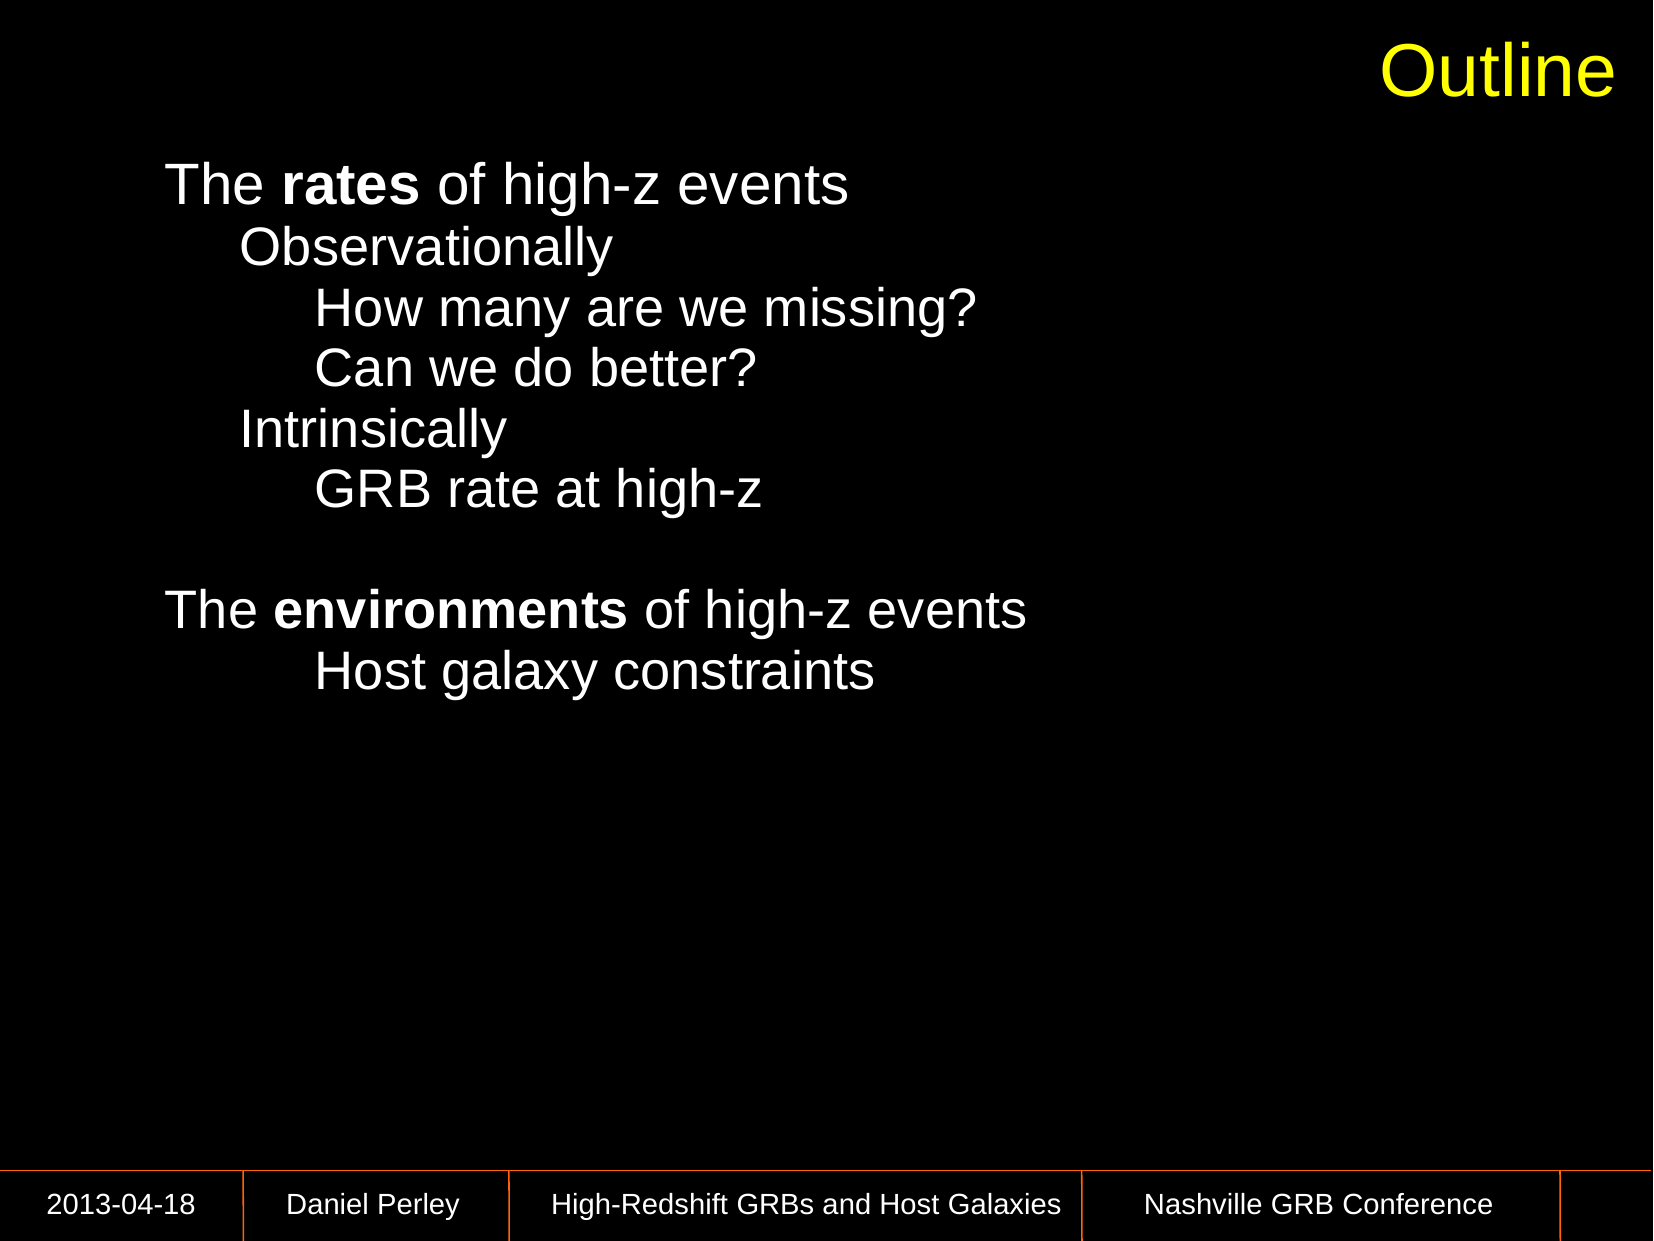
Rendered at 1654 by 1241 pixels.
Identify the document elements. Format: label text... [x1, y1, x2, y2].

title Outline [262, 19, 1618, 121]
text_box The rates of high-z events Observationally How many are we missing? Can we do better? Intrinsically GRB rate at high-z The environments of high-z events Host galaxy constraints [75, 144, 1501, 1045]
